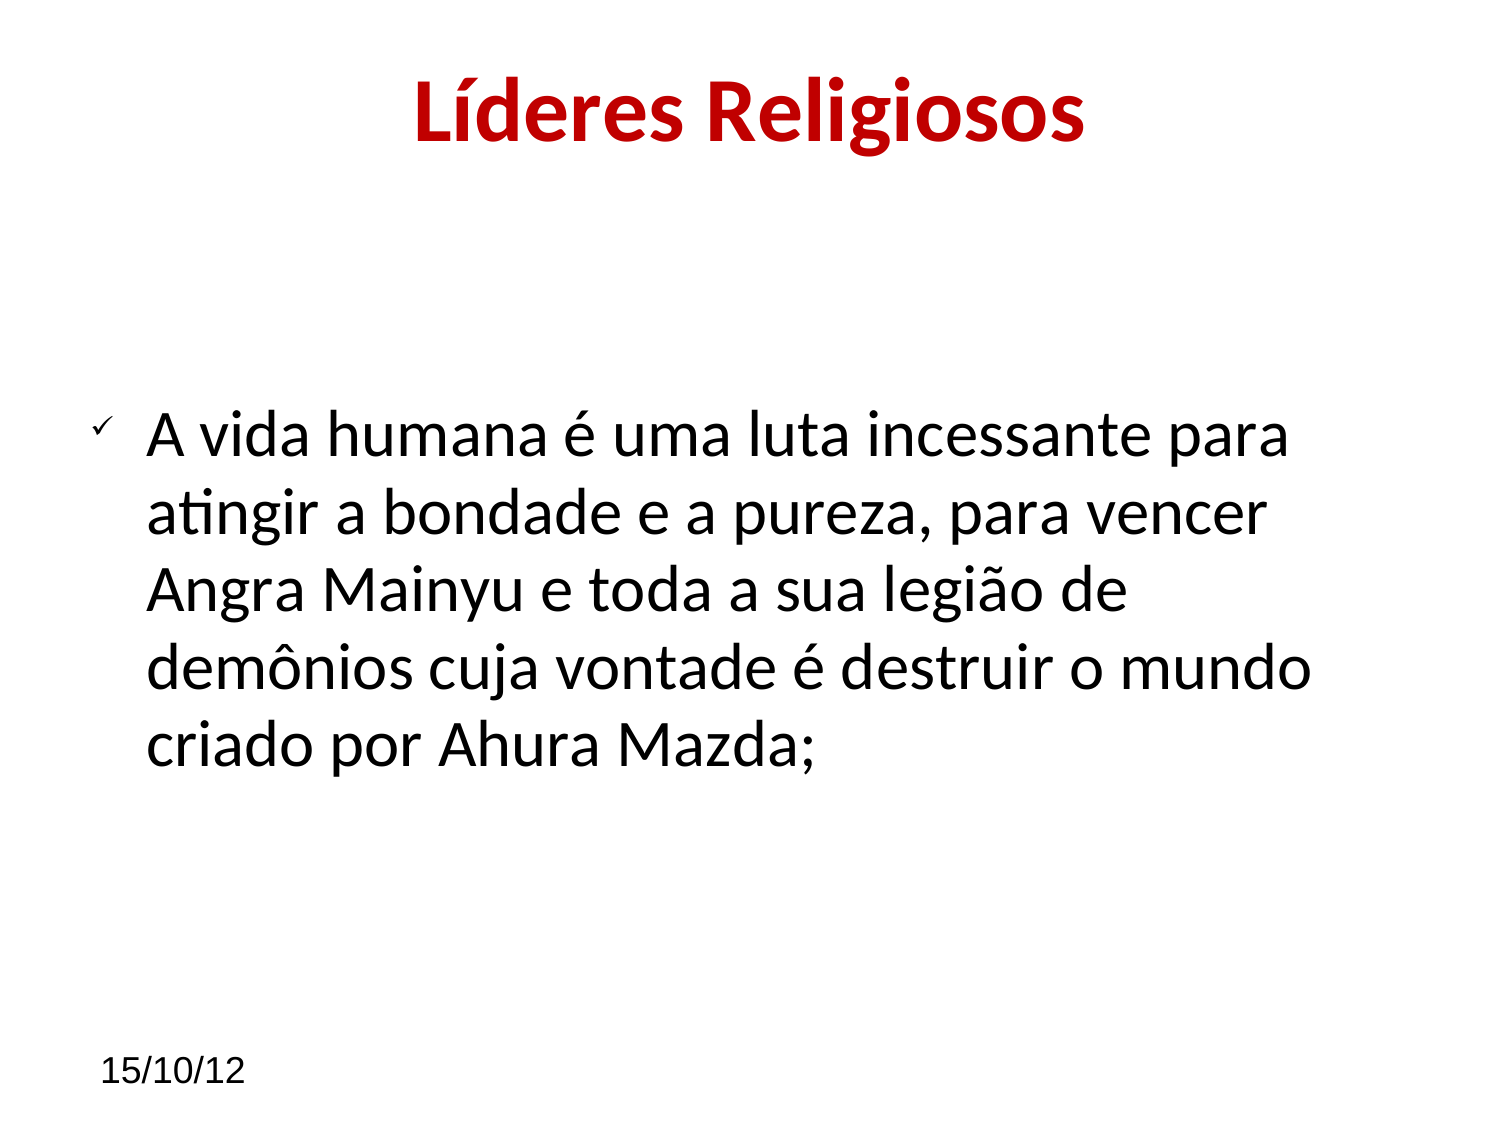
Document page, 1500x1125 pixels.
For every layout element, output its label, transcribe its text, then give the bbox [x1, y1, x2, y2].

title Líderes Religiosos [75, 45, 1426, 233]
text_box A vida humana é uma luta incessante para atingir a bondade e a pureza, para vencer Angra Mainyu e toda a sua legião de demônios cuja vontade é destruir o mundo criado por Ahura Mazda; [75, 262, 1426, 1005]
